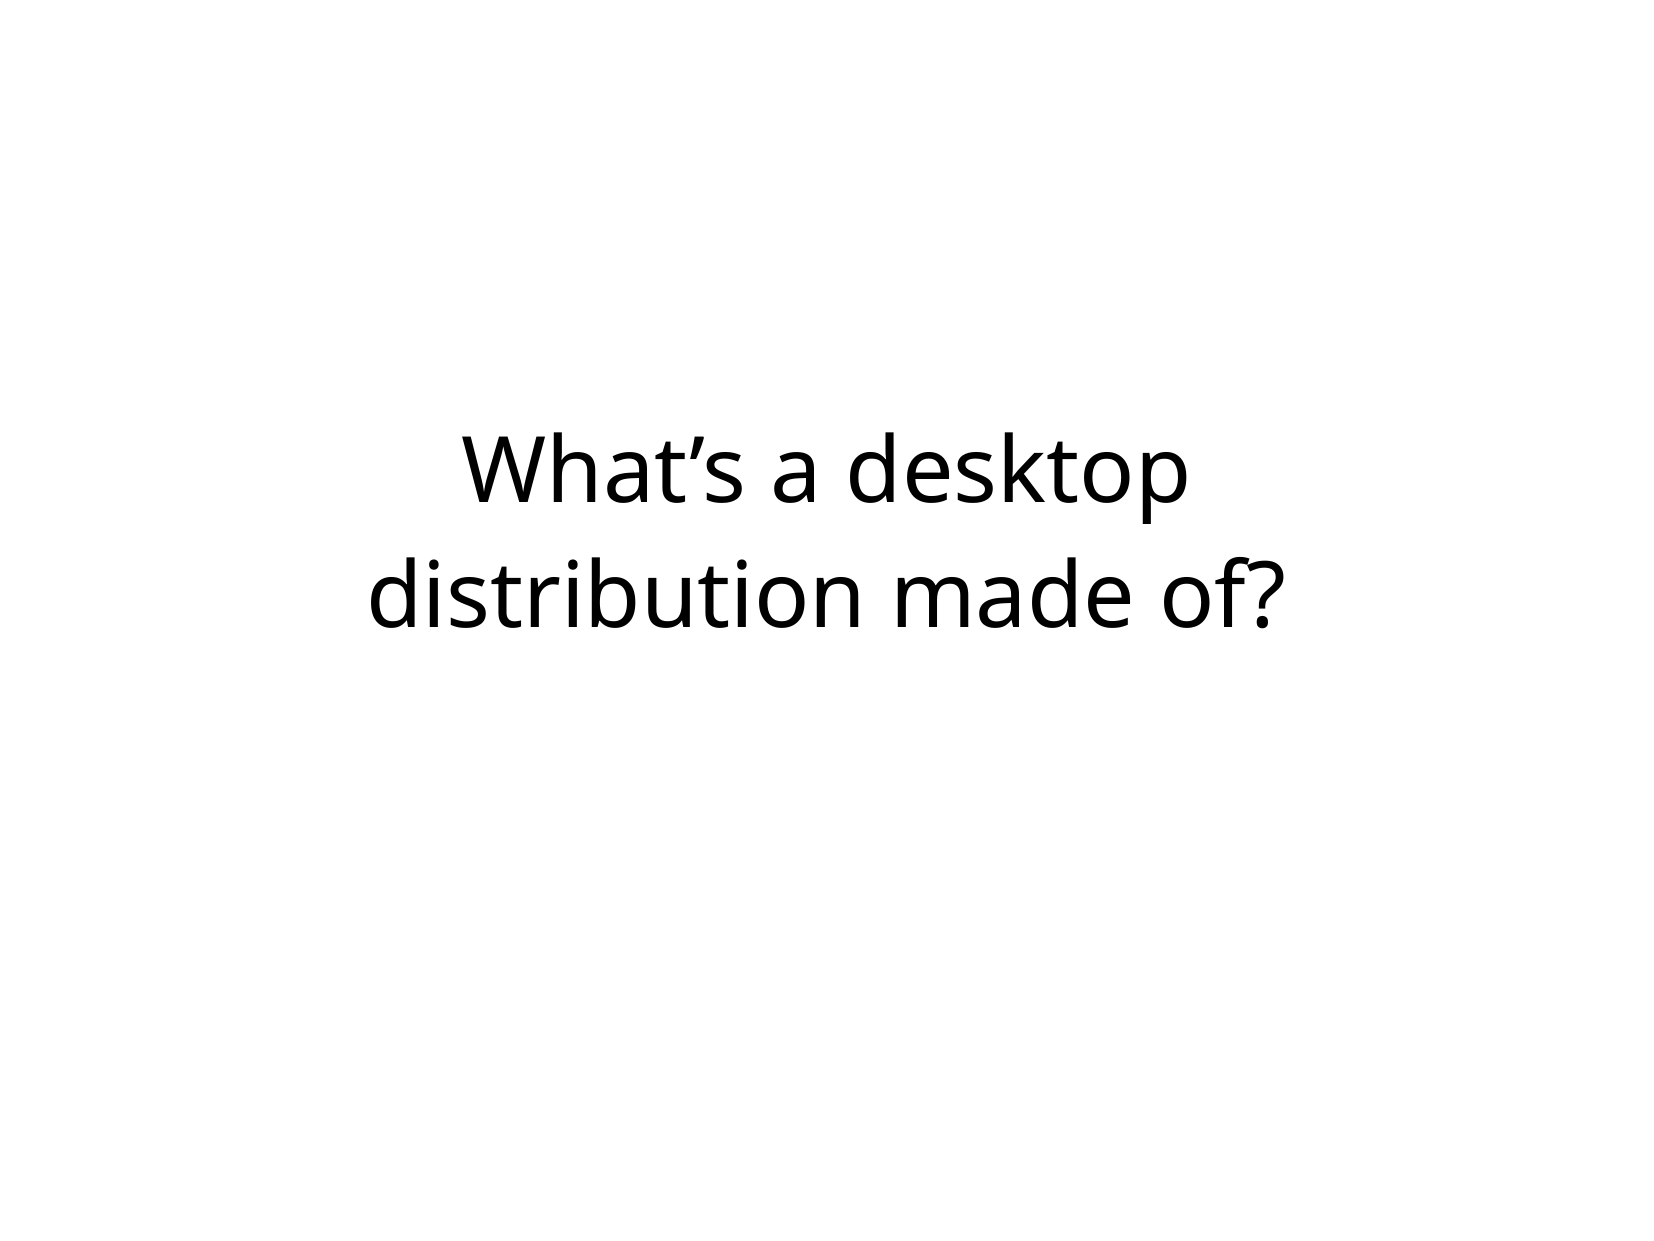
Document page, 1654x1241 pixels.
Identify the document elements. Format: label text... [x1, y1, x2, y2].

subtitle What’s a desktop distribution made of? [82, 49, 1571, 1010]
